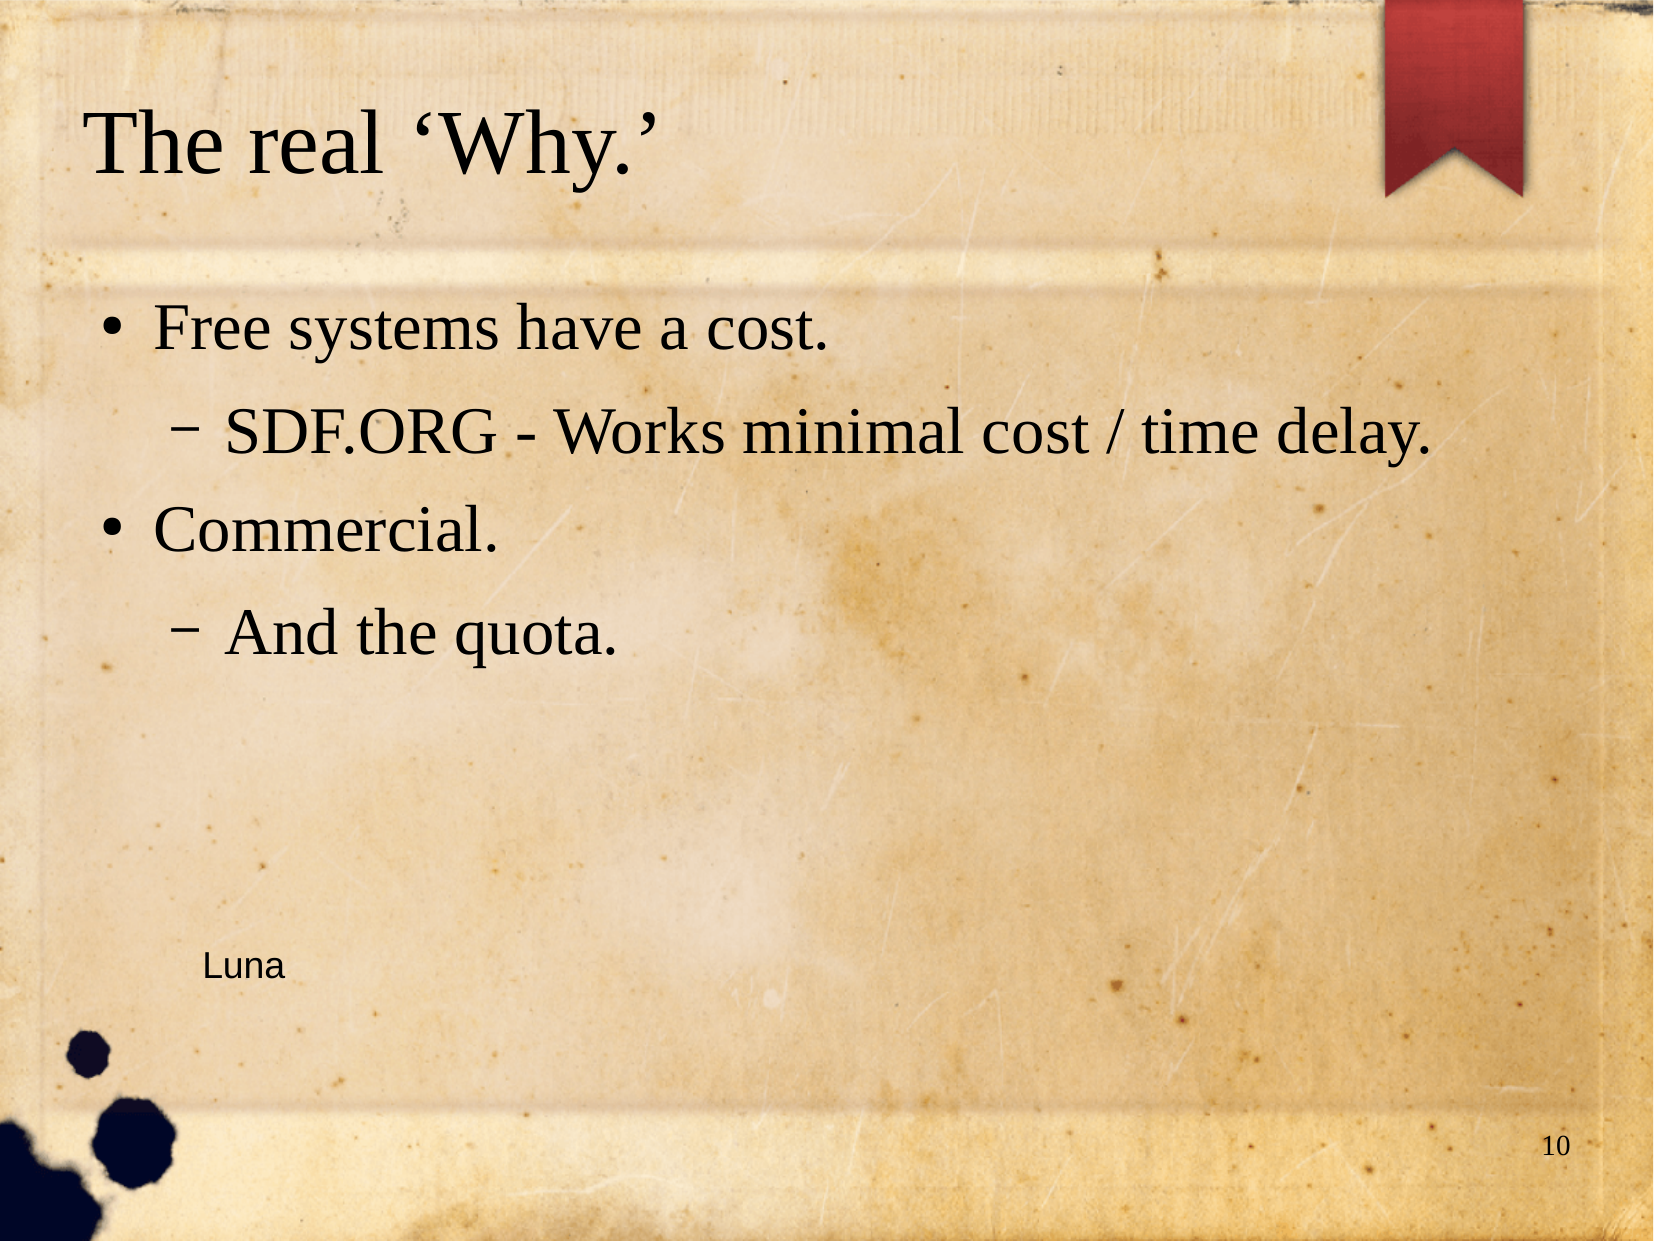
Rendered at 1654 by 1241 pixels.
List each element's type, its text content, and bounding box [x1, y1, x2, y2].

text_box Luna [187, 937, 301, 995]
title The real ‘Why.’ [82, 49, 1347, 237]
picture [0, 0, 1654, 1241]
list Free systems have a cost. SDF.ORG - Works minimal cost / time delay. Commercial. And the quota. [82, 290, 1538, 1010]
